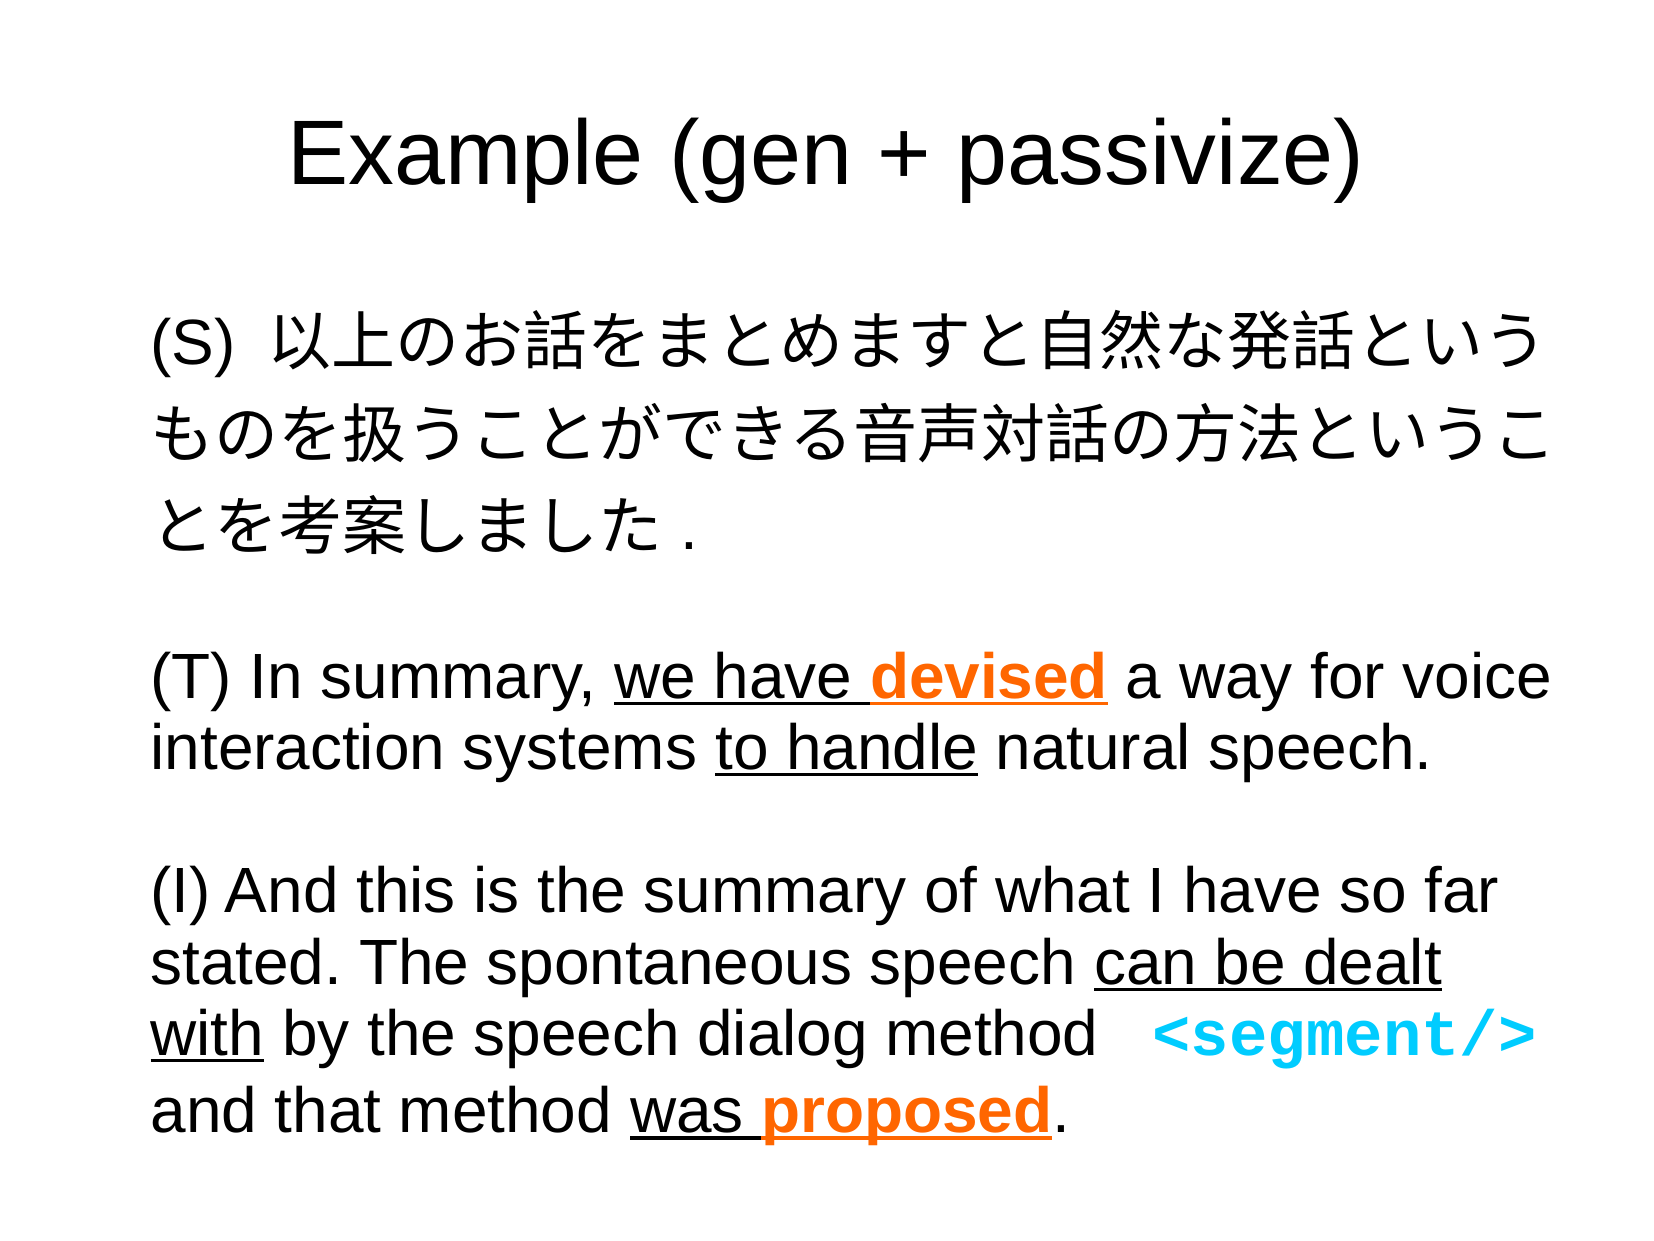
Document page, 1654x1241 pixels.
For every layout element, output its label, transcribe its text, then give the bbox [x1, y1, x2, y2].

list (S) 以上のお話をまとめますと自然な発話というものを扱うことができる音声対話の方法ということを考案しました. (T) In summary, we have devised a way for voice interaction systems to handle natural speech. (I) And this is the summary of what I have so far stated. The spontaneous speech can be dealt with by the speech dialog method <segment/> and that method was proposed. [82, 290, 1571, 1201]
title Example (gen + passivize) [82, 49, 1571, 257]
